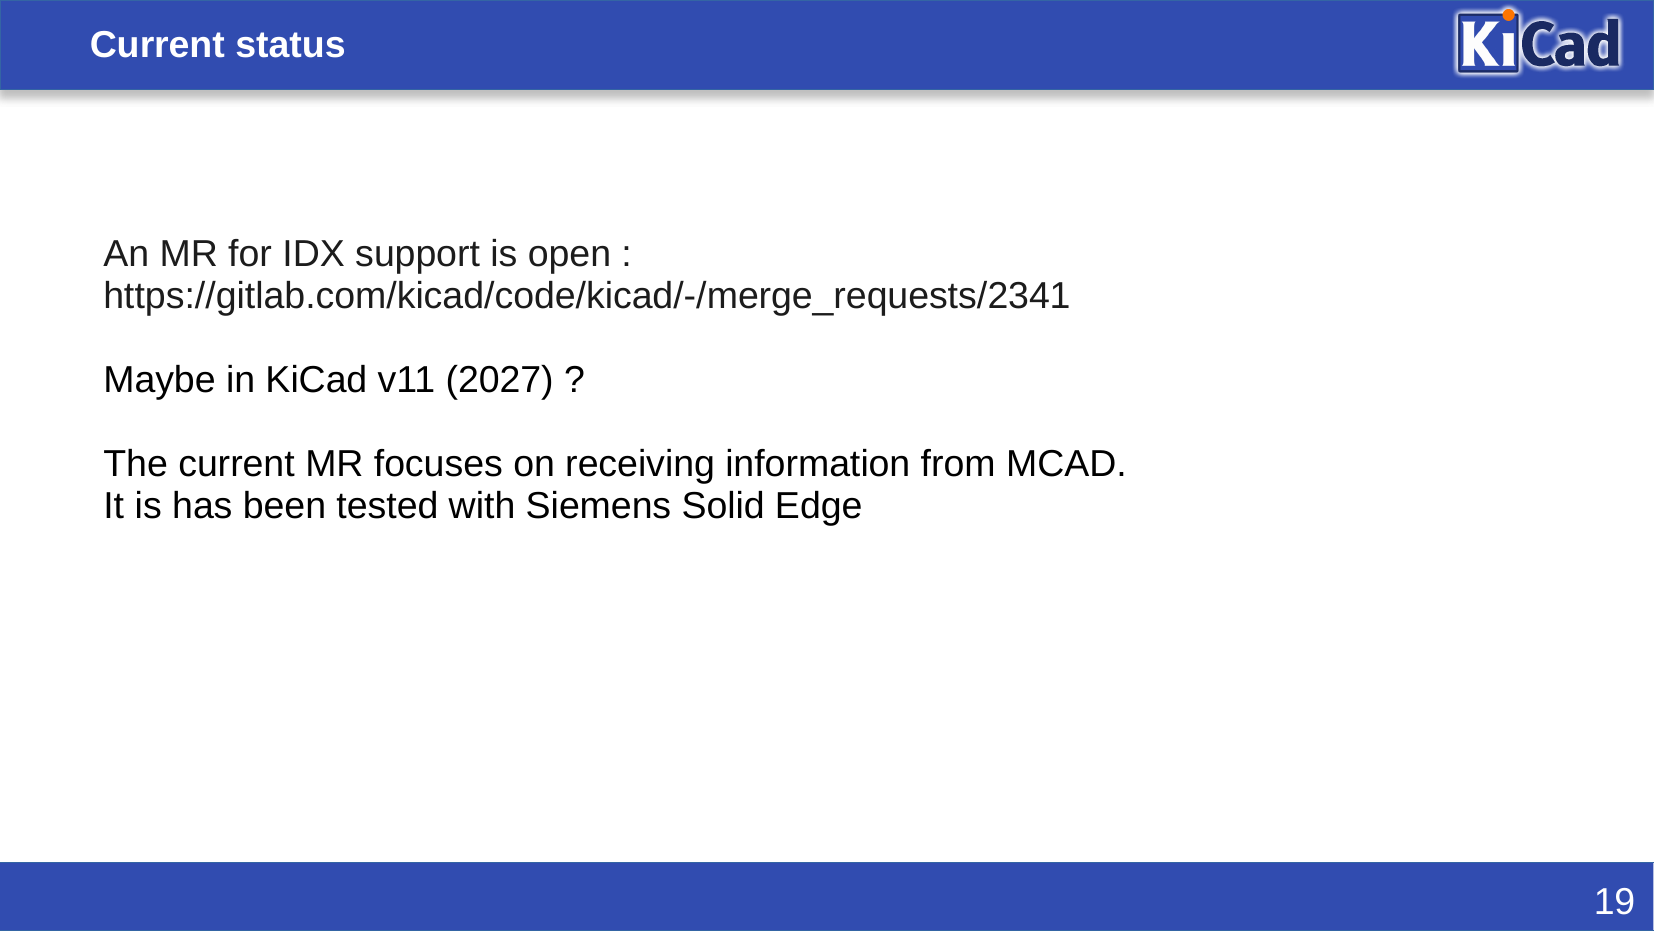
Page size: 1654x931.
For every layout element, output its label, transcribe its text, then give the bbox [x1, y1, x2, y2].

text_box [0, 862, 1654, 931]
text_box [1162, 90, 1651, 226]
text_box Current status [0, 0, 1412, 90]
text_box An MR for IDX support is open : https://gitlab.com/kicad/code/kicad/-/merge_requests/2341 Maybe in KiCad v11 (2027) ? The current MR focuses on receiving information from MCAD. It is has been tested with Siemens Solid Edge [88, 225, 1313, 576]
picture [1412, 0, 1654, 92]
text_box <number> [1387, 873, 1651, 931]
